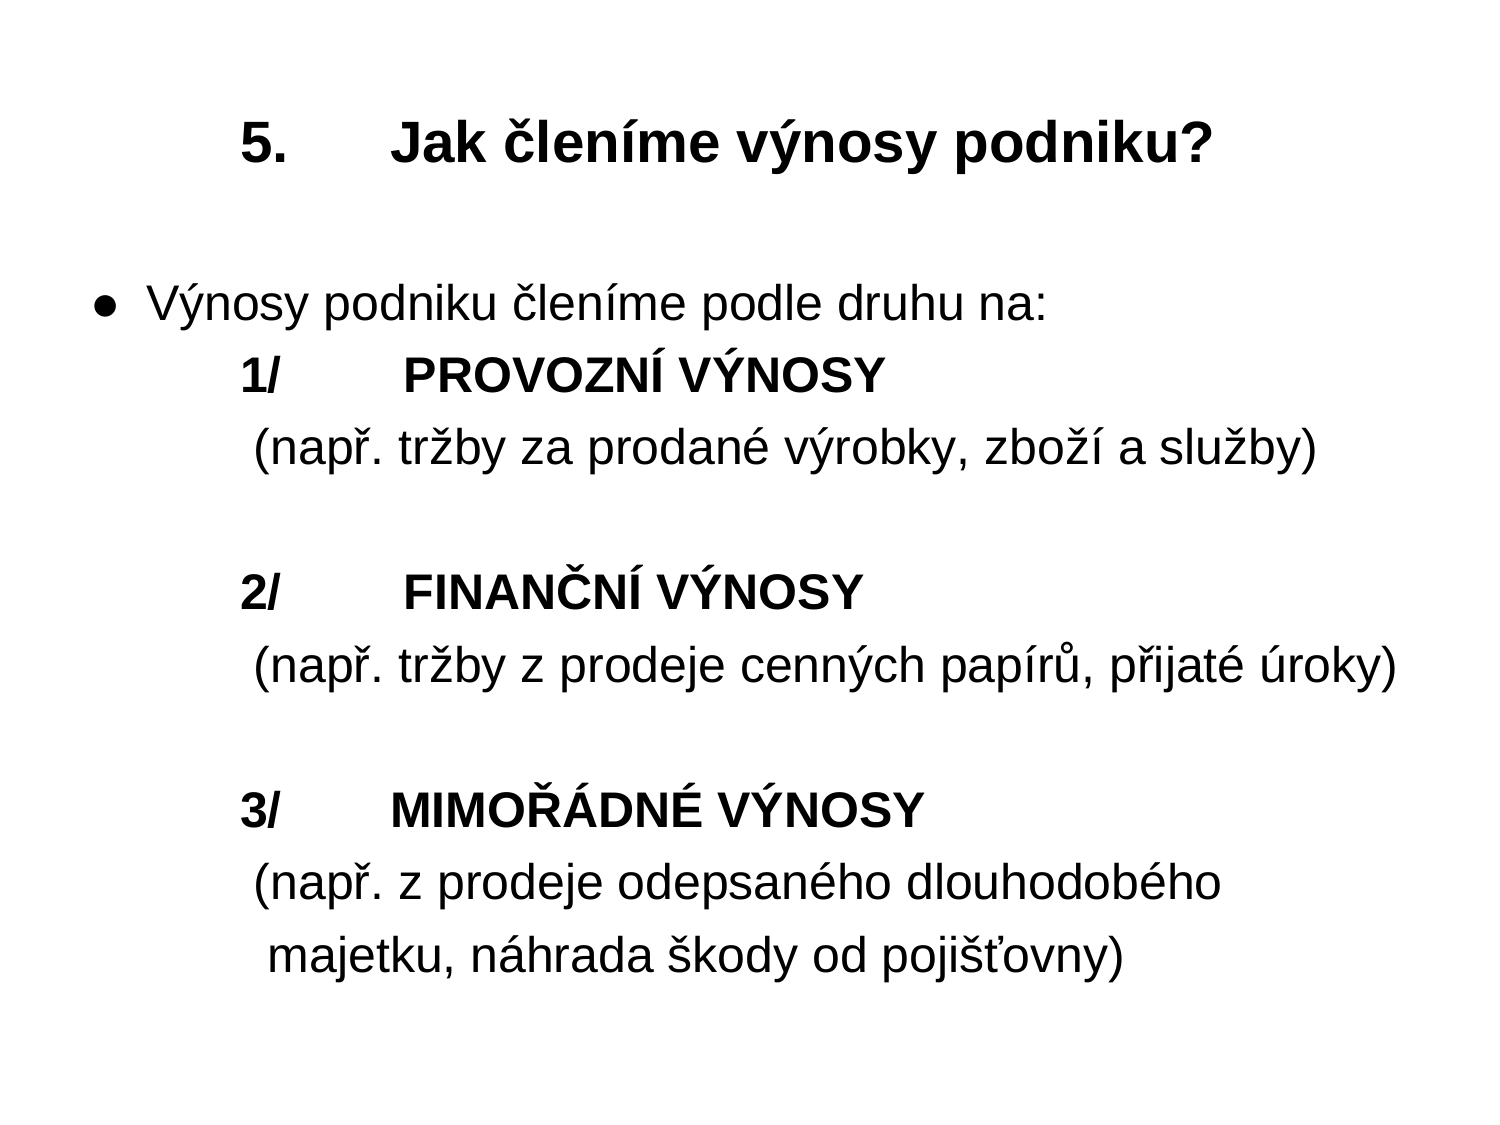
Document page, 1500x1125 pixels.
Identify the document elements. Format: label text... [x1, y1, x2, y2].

title 5. Jak členíme výnosy podniku? [75, 45, 1426, 233]
list ● Výnosy podniku členíme podle druhu na: 1/ PROVOZNÍ VÝNOSY (např. tržby za prodané výrobky, zboží a služby) 2/ FINANČNÍ VÝNOSY (např. tržby z prodeje cenných papírů, přijaté úroky) 3/ MIMOŘÁDNÉ VÝNOSY (např. z prodeje odepsaného dlouhodobého majetku, náhrada škody od pojišťovny) [75, 262, 1426, 1125]
